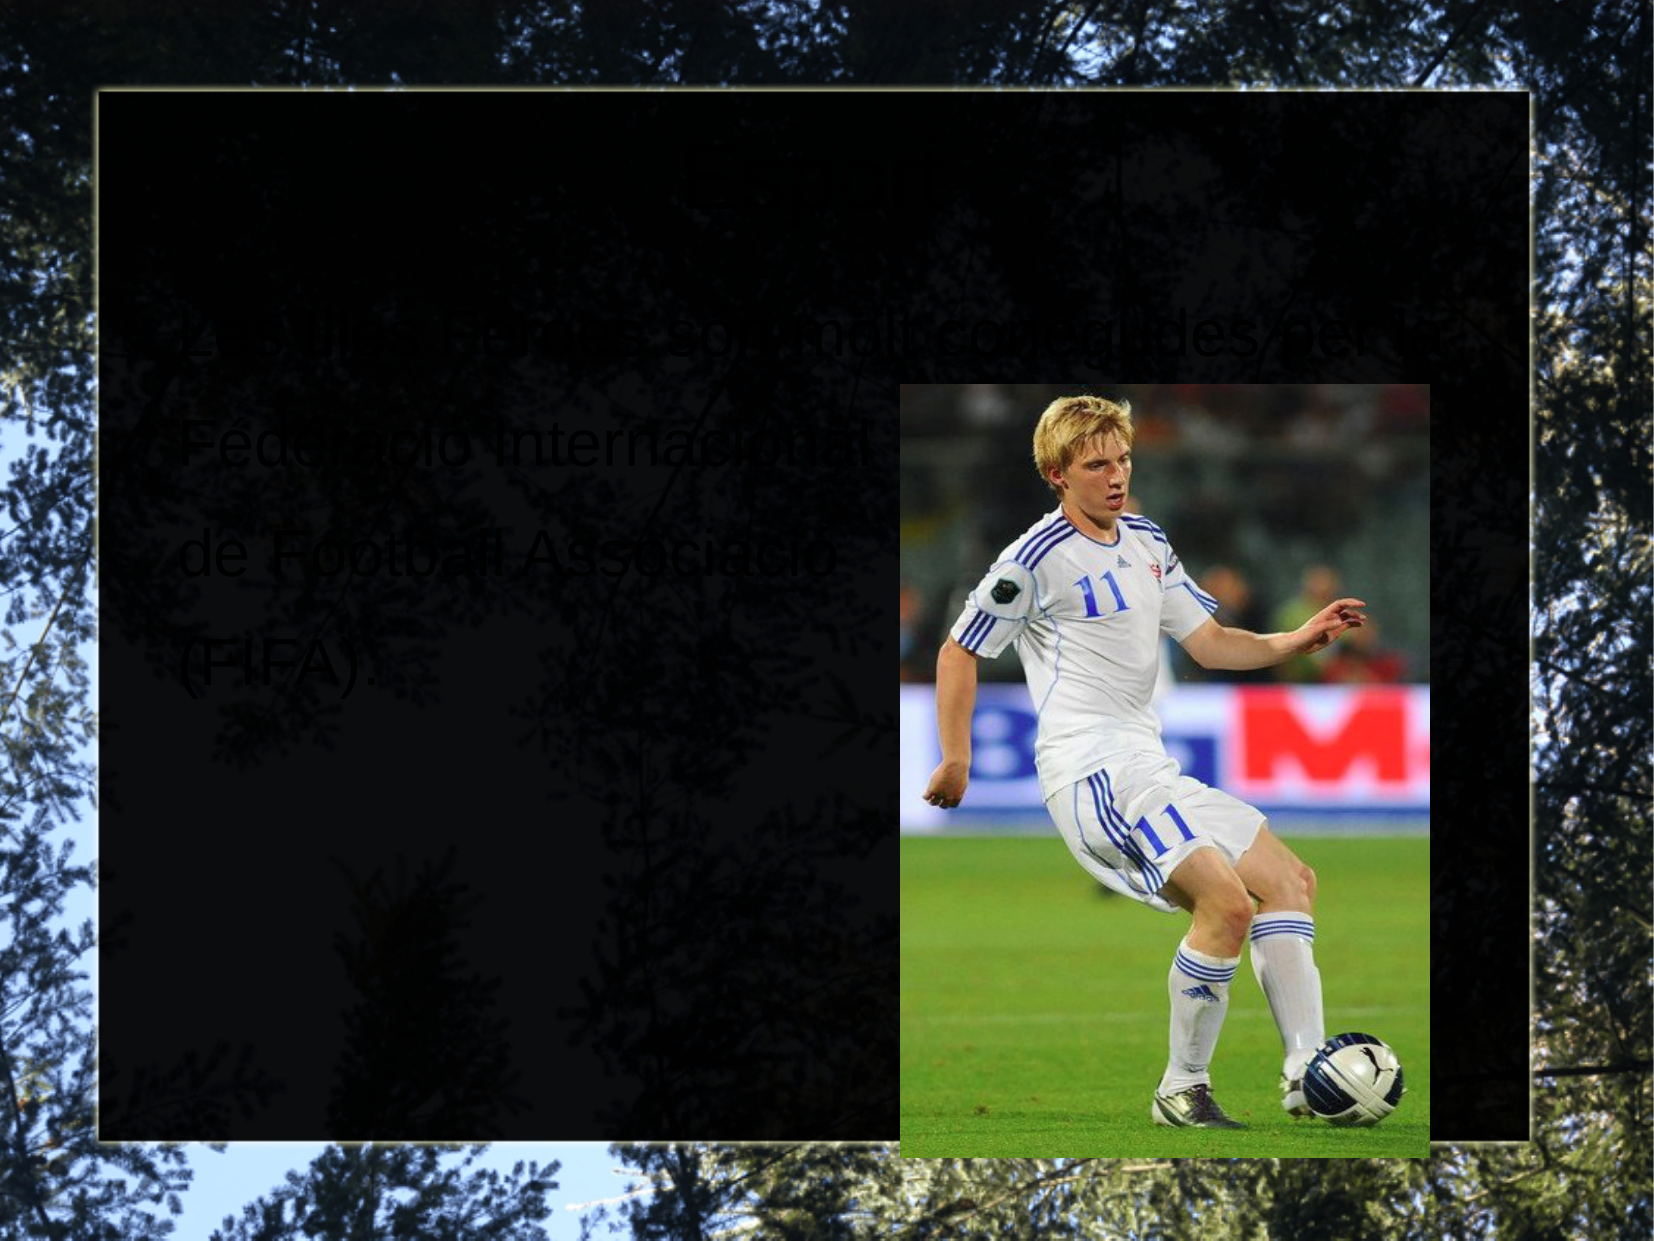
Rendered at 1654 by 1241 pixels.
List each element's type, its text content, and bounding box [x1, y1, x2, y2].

list Les Illes Feroes són molt conegudes per la Fédéració Internacional de Football Associació (FIFA). [88, 290, 1536, 1010]
picture [900, 384, 1430, 1158]
title Esport [88, 88, 1536, 257]
